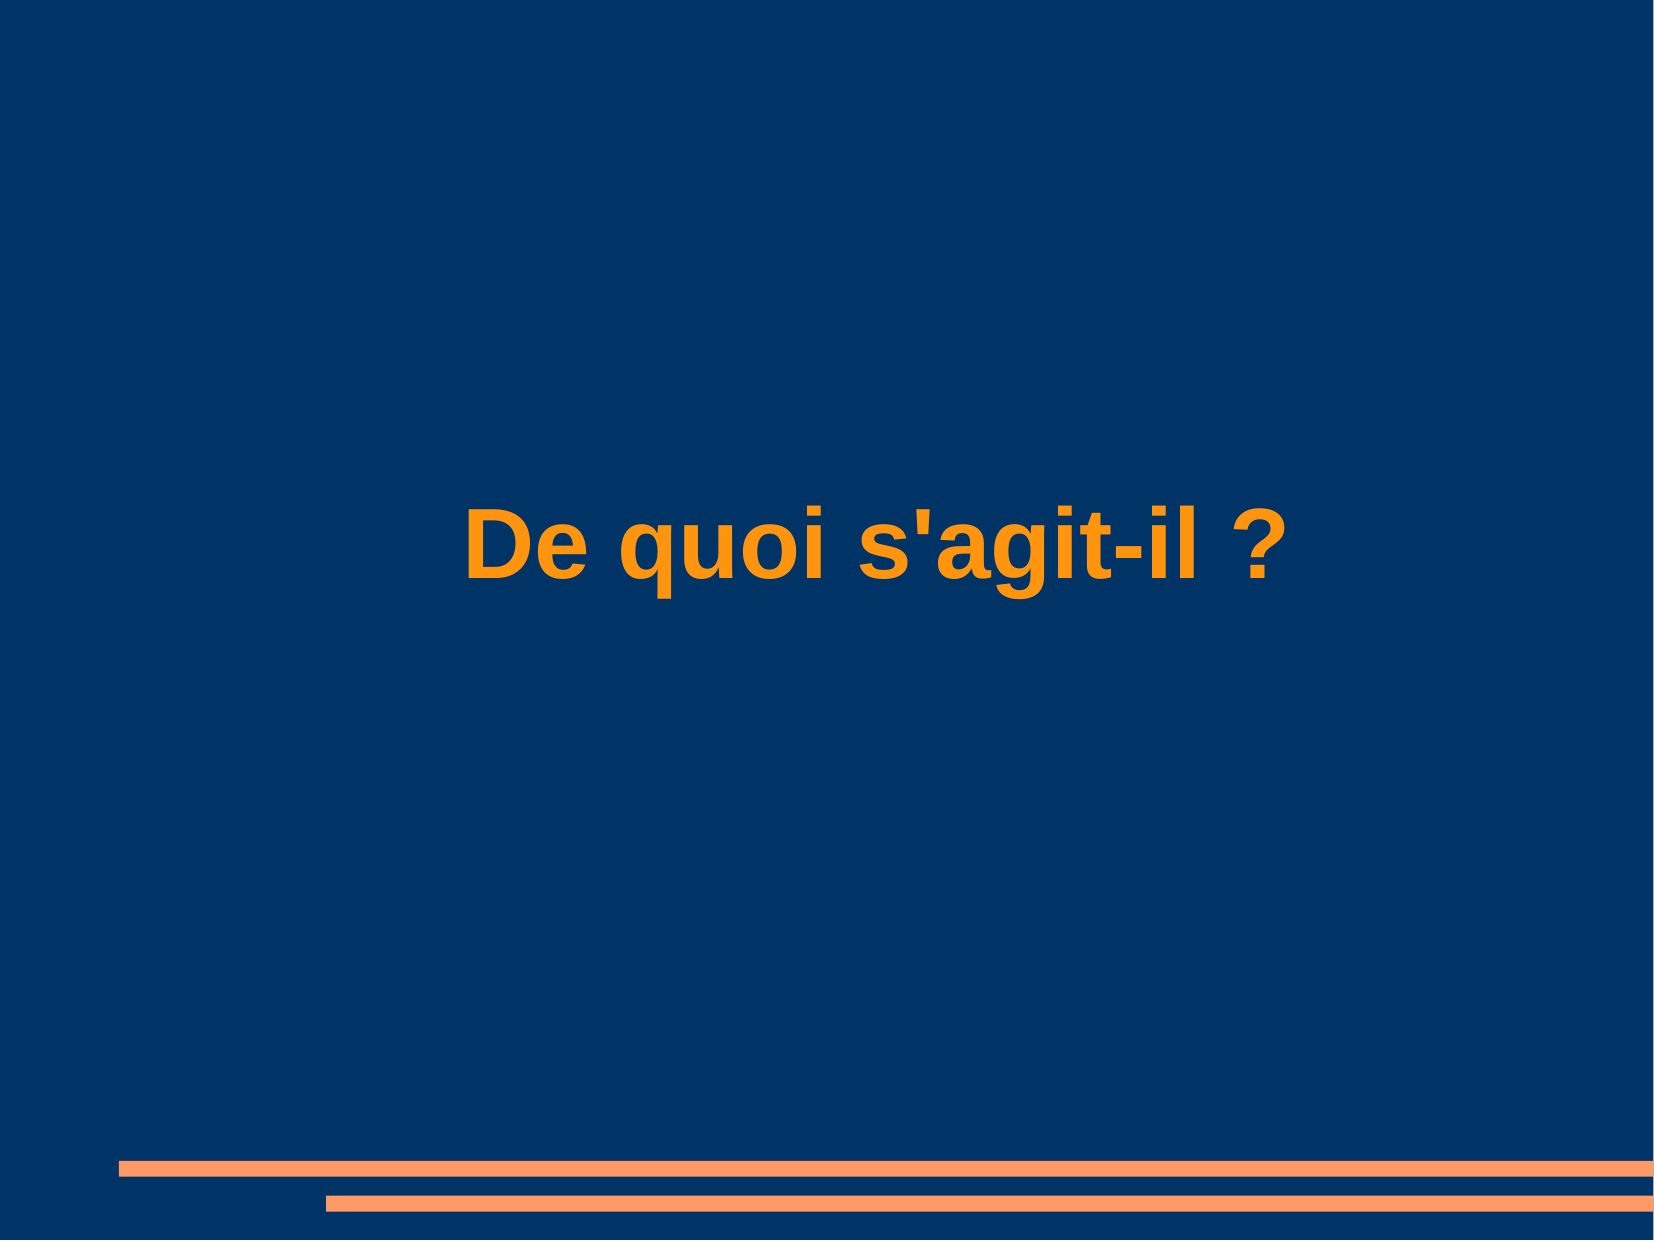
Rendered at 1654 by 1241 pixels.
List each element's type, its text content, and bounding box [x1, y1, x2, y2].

list De quoi s'agit-il ? [121, 322, 1561, 1132]
